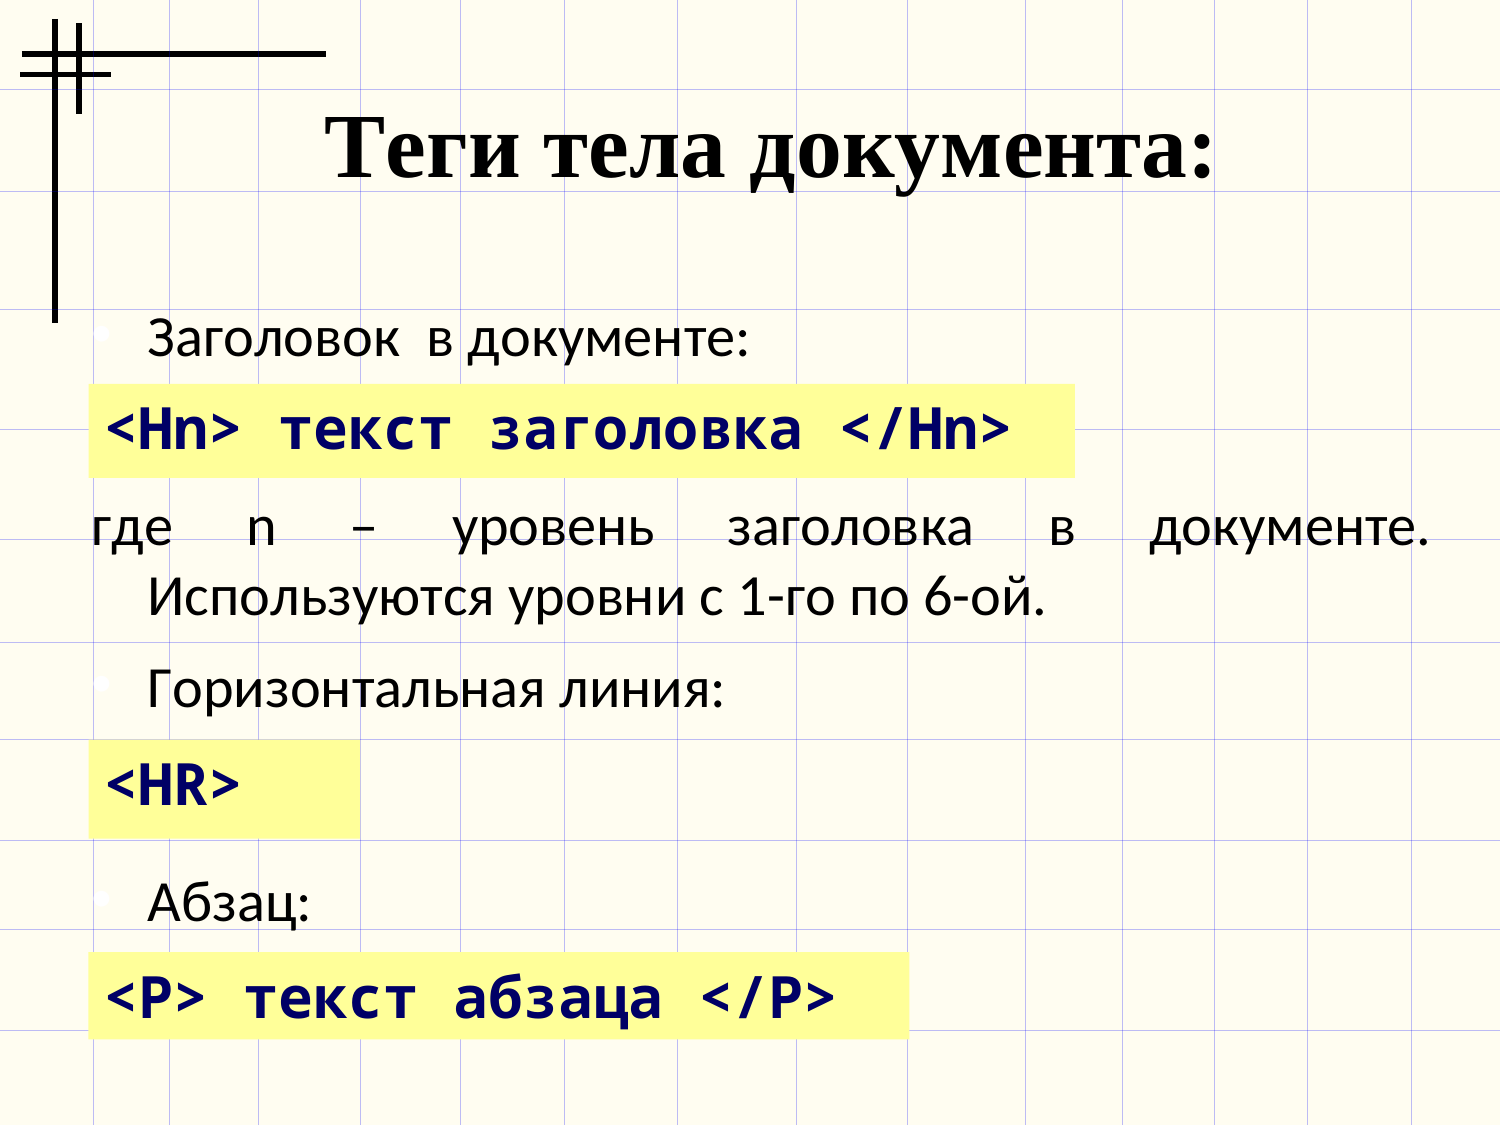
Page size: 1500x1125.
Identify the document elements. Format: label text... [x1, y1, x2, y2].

list <Hn> текст заголовка </Hn> [88, 383, 1075, 478]
text_box Абзац: [76, 855, 1447, 941]
text_box <P> текст абзаца </P> [88, 952, 910, 1040]
text_box Заголовок в документе: [76, 290, 1447, 377]
title Теги тела документа: [75, 75, 1426, 207]
text_box где n – уровень заголовка в документе. Используются уровни с 1-го по 6-ой. Горизонтальная линия: [76, 479, 1447, 727]
text_box <HR> [88, 739, 361, 839]
